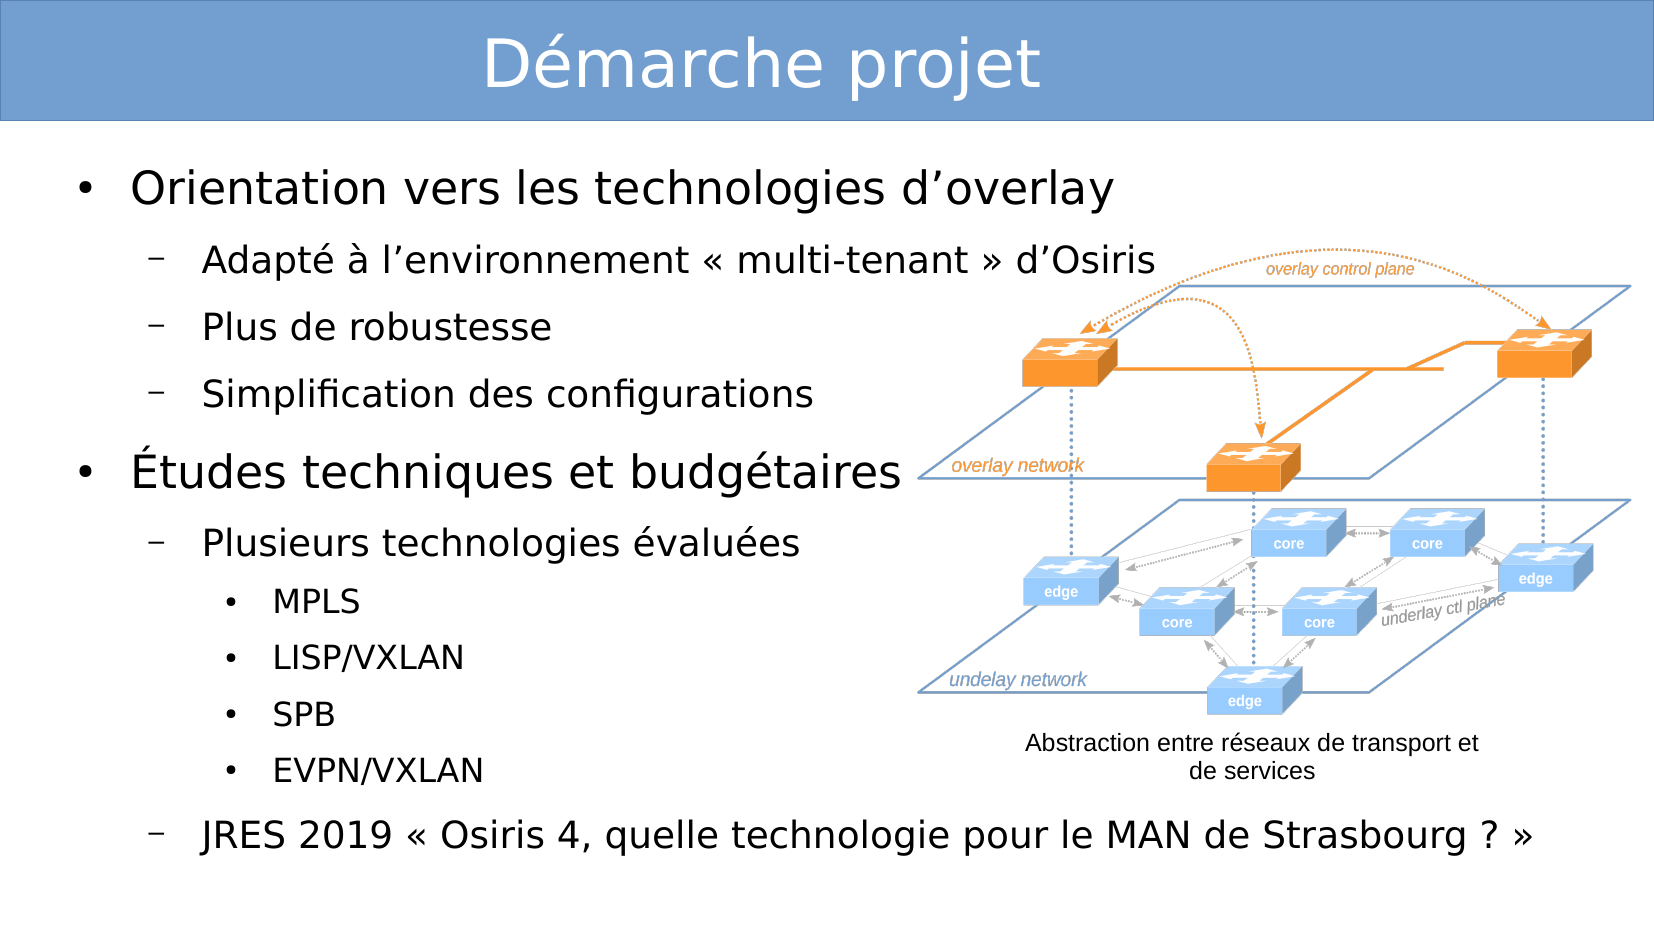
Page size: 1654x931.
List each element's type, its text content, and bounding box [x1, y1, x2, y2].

text_box Abstraction entre réseaux de transport et de services [1005, 718, 1501, 796]
list Orientation vers les technologies d’overlay Adapté à l’environnement « multi-tenant » d’Osiris Plus de robustesse Simplification des configurations Études techniques et budgétaires Plusieurs technologies évaluées MPLS LISP/VXLAN SPB EVPN/VXLAN JRES 2019 « Osiris 4, quelle technologie pour le MAN de Strasbourg ? » [59, 161, 1605, 882]
picture [906, 244, 1644, 719]
title Démarche projet [17, 11, 1506, 117]
